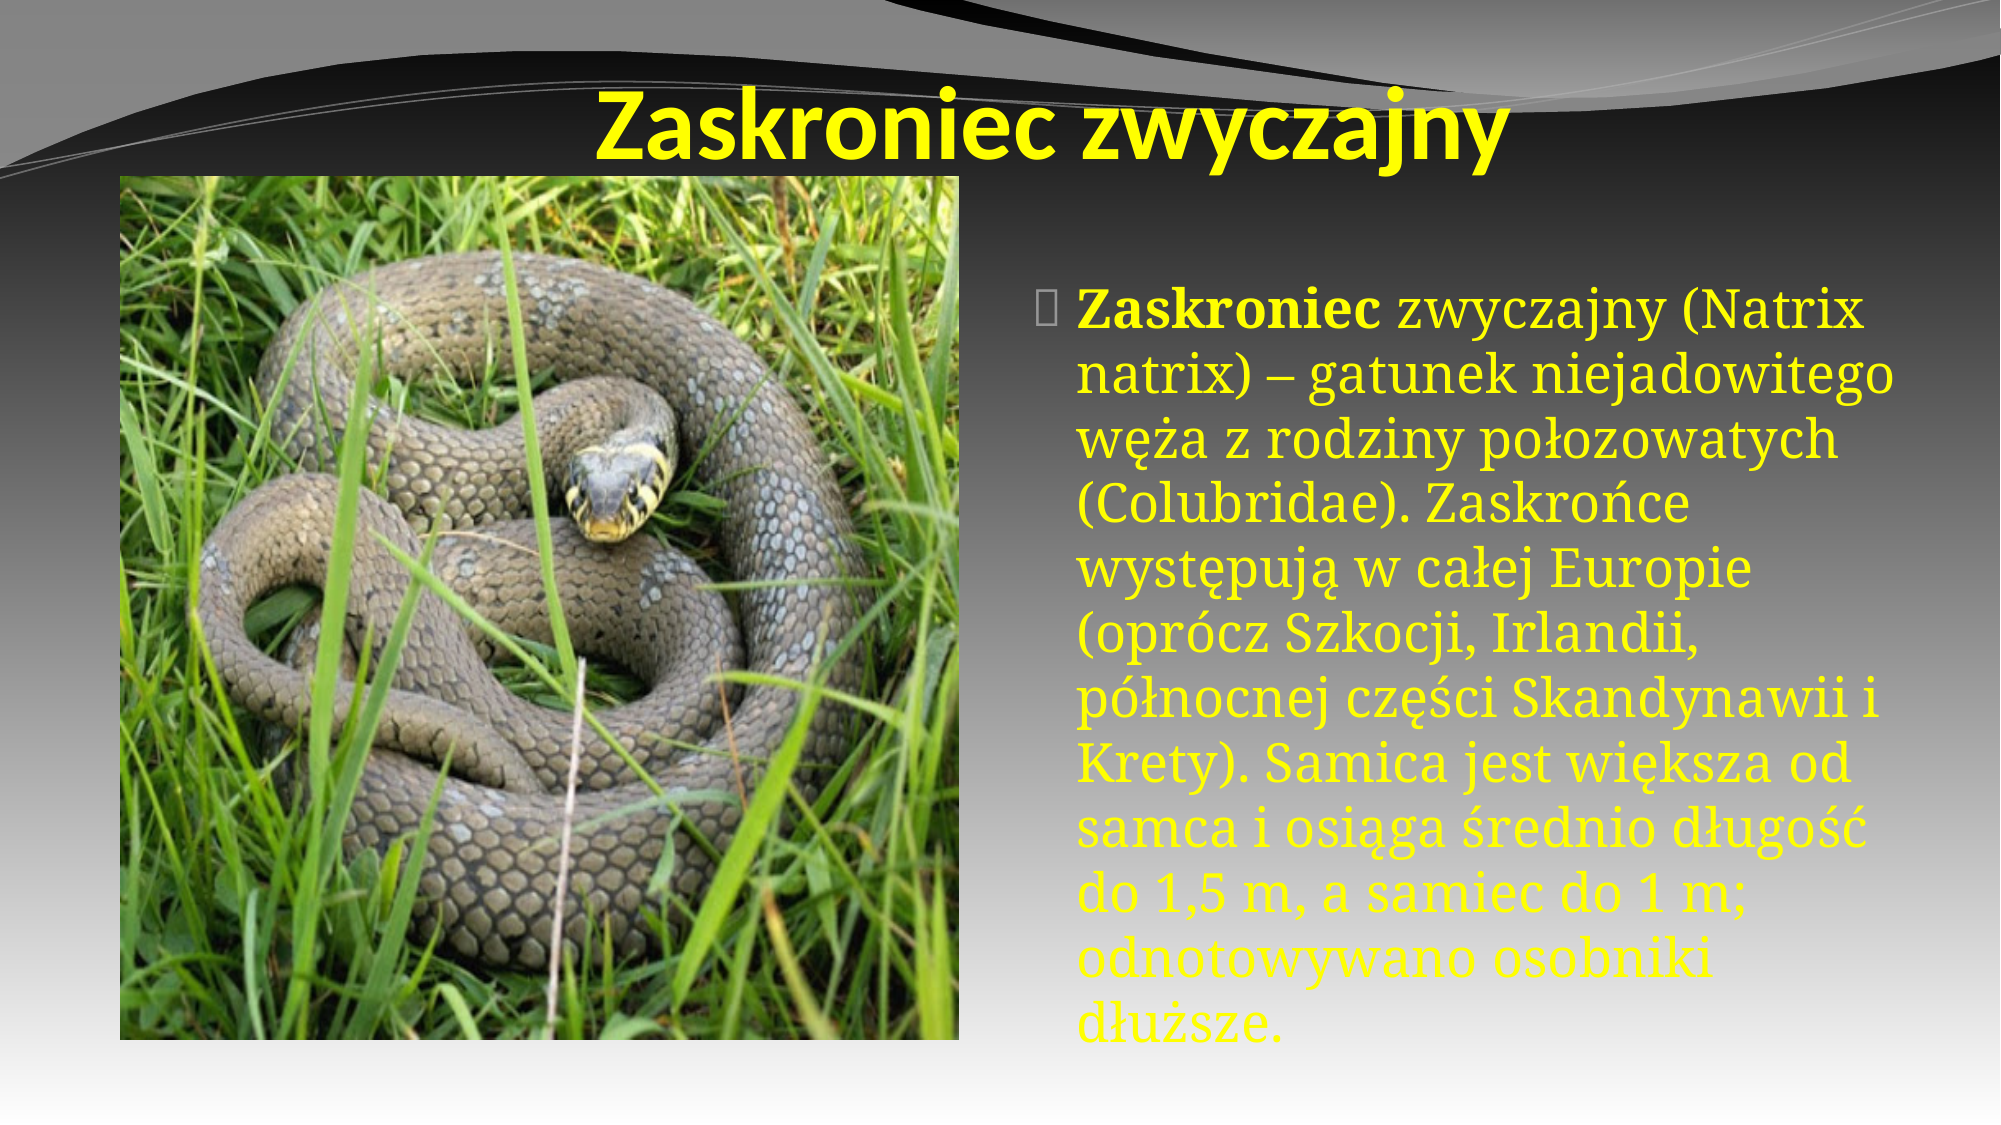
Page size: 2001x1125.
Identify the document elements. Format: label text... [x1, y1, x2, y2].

list Zaskroniec zwyczajny (Natrix natrix) – gatunek niejadowitego węża z rodziny połozowatych (Colubridae). Zaskrońce występują w całej Europie (oprócz Szkocji, Irlandii, północnej części Skandynawii i Krety). Samica jest większa od samca i osiąga średnio długość do 1,5 m, a samiec do 1 m; odnotowywano osobniki dłuższe. [1016, 172, 1918, 1043]
title Zaskroniec zwyczajny [208, 48, 1900, 165]
picture [120, 176, 959, 1040]
